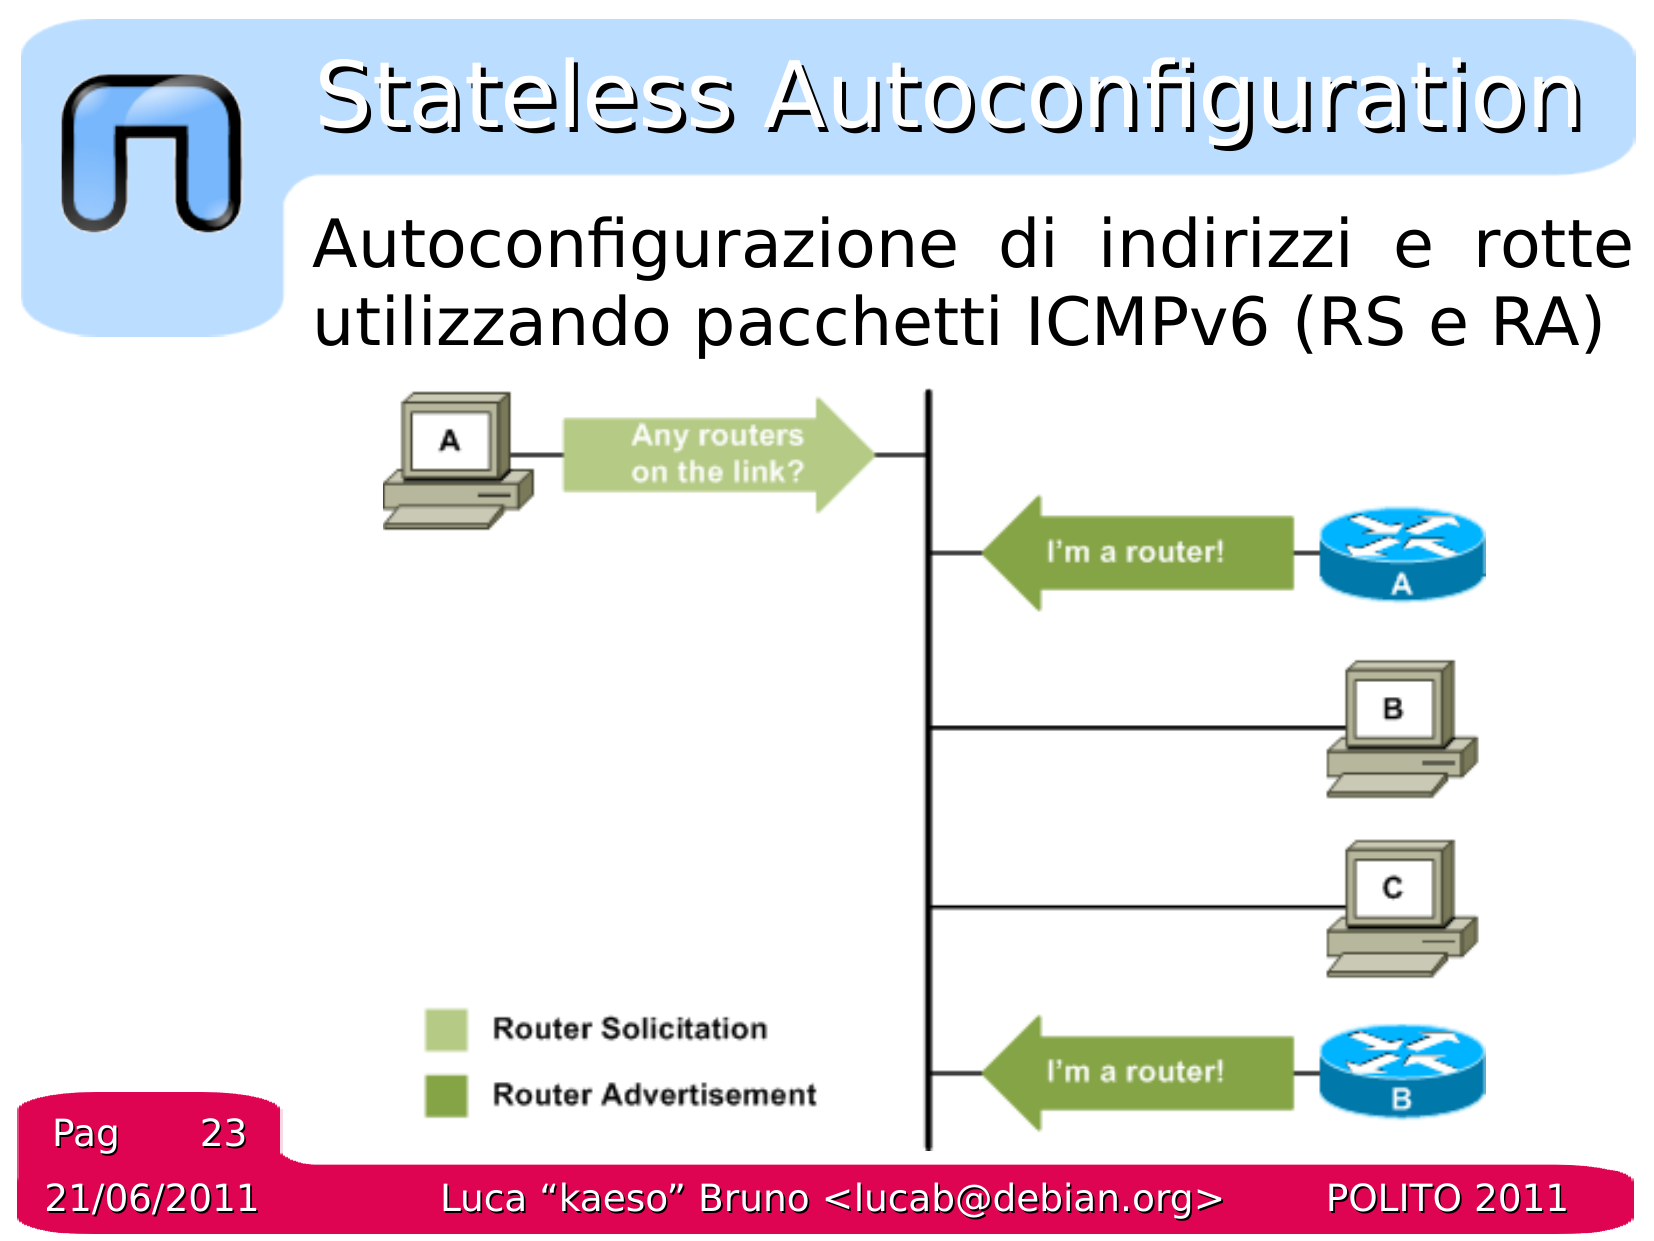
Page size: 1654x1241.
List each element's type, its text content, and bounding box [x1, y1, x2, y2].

text_box Pag <numero> [38, 1104, 424, 1178]
picture [0, 19, 312, 337]
text_box 21/06/2011 [29, 1169, 284, 1241]
picture [17, 388, 1634, 1234]
subtitle Autoconfigurazione di indirizzi e rotte utilizzando pacchetti ICMPv6 (RS e RA) [312, 182, 1636, 384]
title Stateless Autoconfiguration [265, 0, 1636, 193]
text_box Luca “kaeso” Bruno <lucab@debian.org> POLITO 2011 [425, 1169, 1585, 1241]
